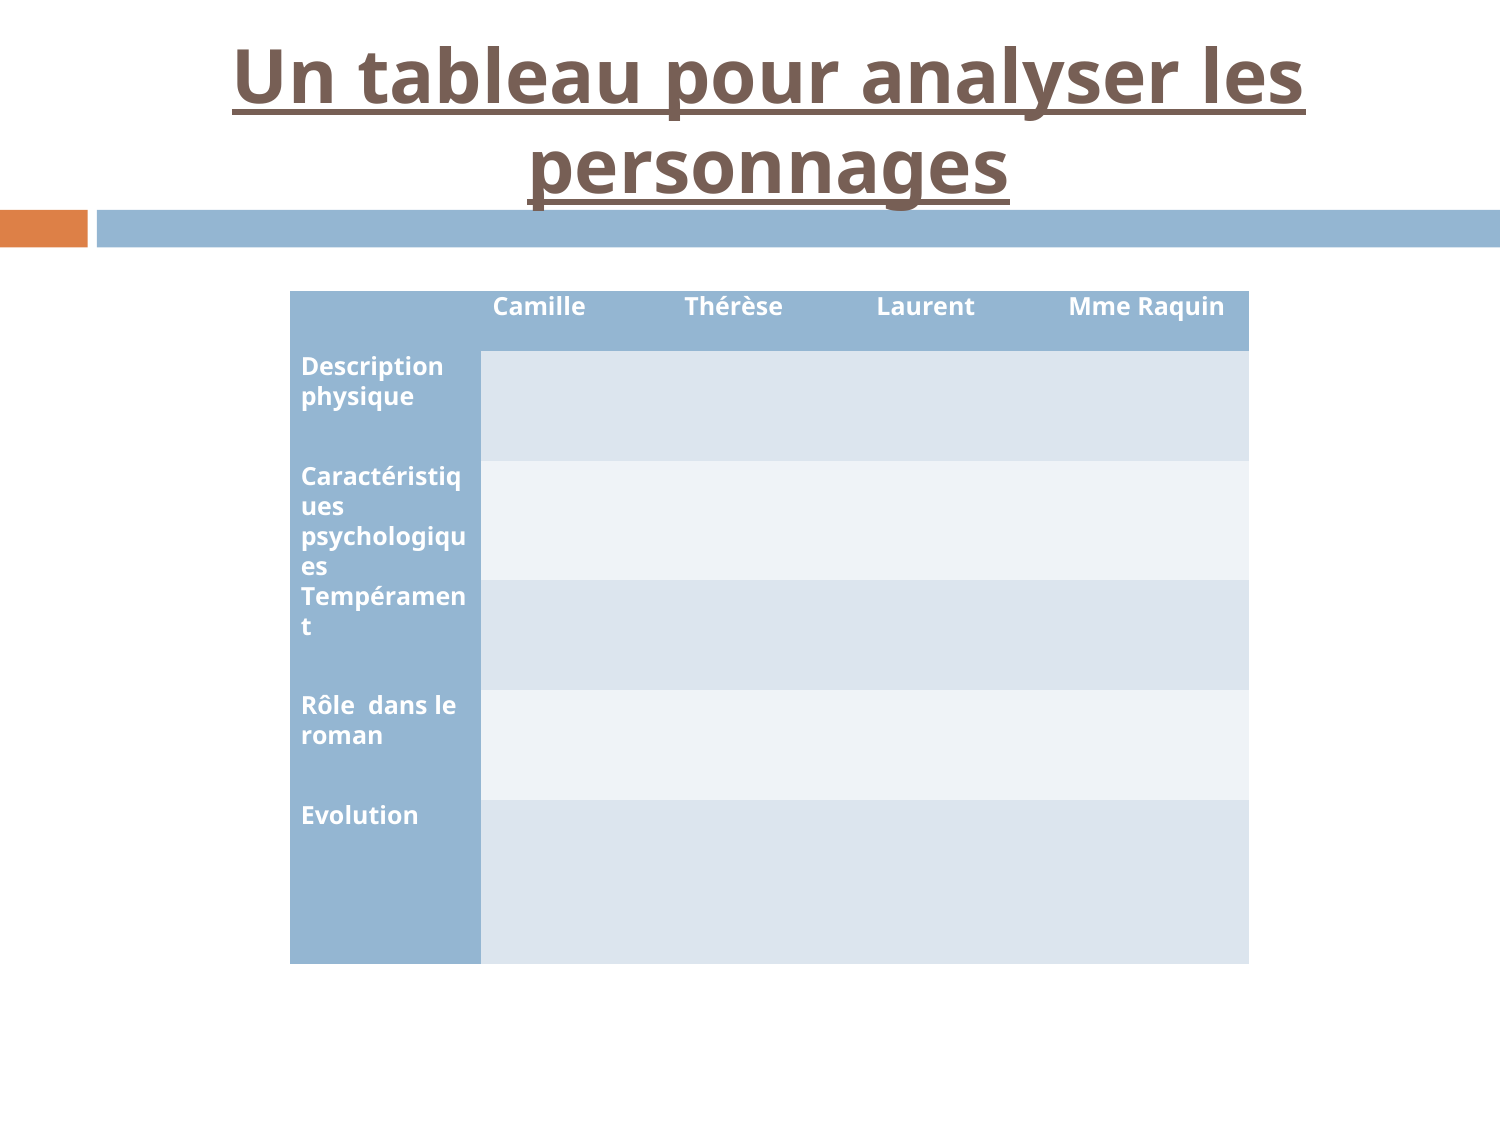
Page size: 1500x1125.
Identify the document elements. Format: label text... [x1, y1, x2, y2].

table_cell [865, 461, 1057, 580]
table_cell Description physique [290, 351, 481, 461]
table_cell Rôle dans le roman [290, 690, 481, 800]
table_cell [865, 580, 1057, 690]
table_cell Evolution [290, 800, 481, 964]
table_cell [481, 461, 673, 580]
table_cell [1057, 690, 1249, 800]
table_header Camille [481, 291, 673, 351]
table_cell [1057, 800, 1249, 964]
table_cell [1057, 351, 1249, 461]
table_cell [673, 351, 865, 461]
table_cell [865, 690, 1057, 800]
table_cell [1057, 461, 1249, 580]
table_cell [673, 461, 865, 580]
table_header [290, 291, 481, 351]
table_cell [865, 351, 1057, 461]
table_cell [673, 690, 865, 800]
table_cell [1057, 580, 1249, 690]
table_cell Caractéristiques psychologiques [290, 461, 481, 580]
table_header Thérèse [673, 291, 865, 351]
table_cell [481, 351, 673, 461]
table_cell [673, 580, 865, 690]
table_cell [865, 800, 1057, 964]
table_header Mme Raquin [1057, 291, 1249, 351]
table_header Laurent [865, 291, 1057, 351]
title Un tableau pour analyser les personnages [99, 21, 1438, 217]
table_cell [481, 690, 673, 800]
table_cell [481, 580, 673, 690]
table_cell [481, 800, 673, 964]
table_cell Tempérament [290, 580, 481, 690]
table_cell [673, 800, 865, 964]
